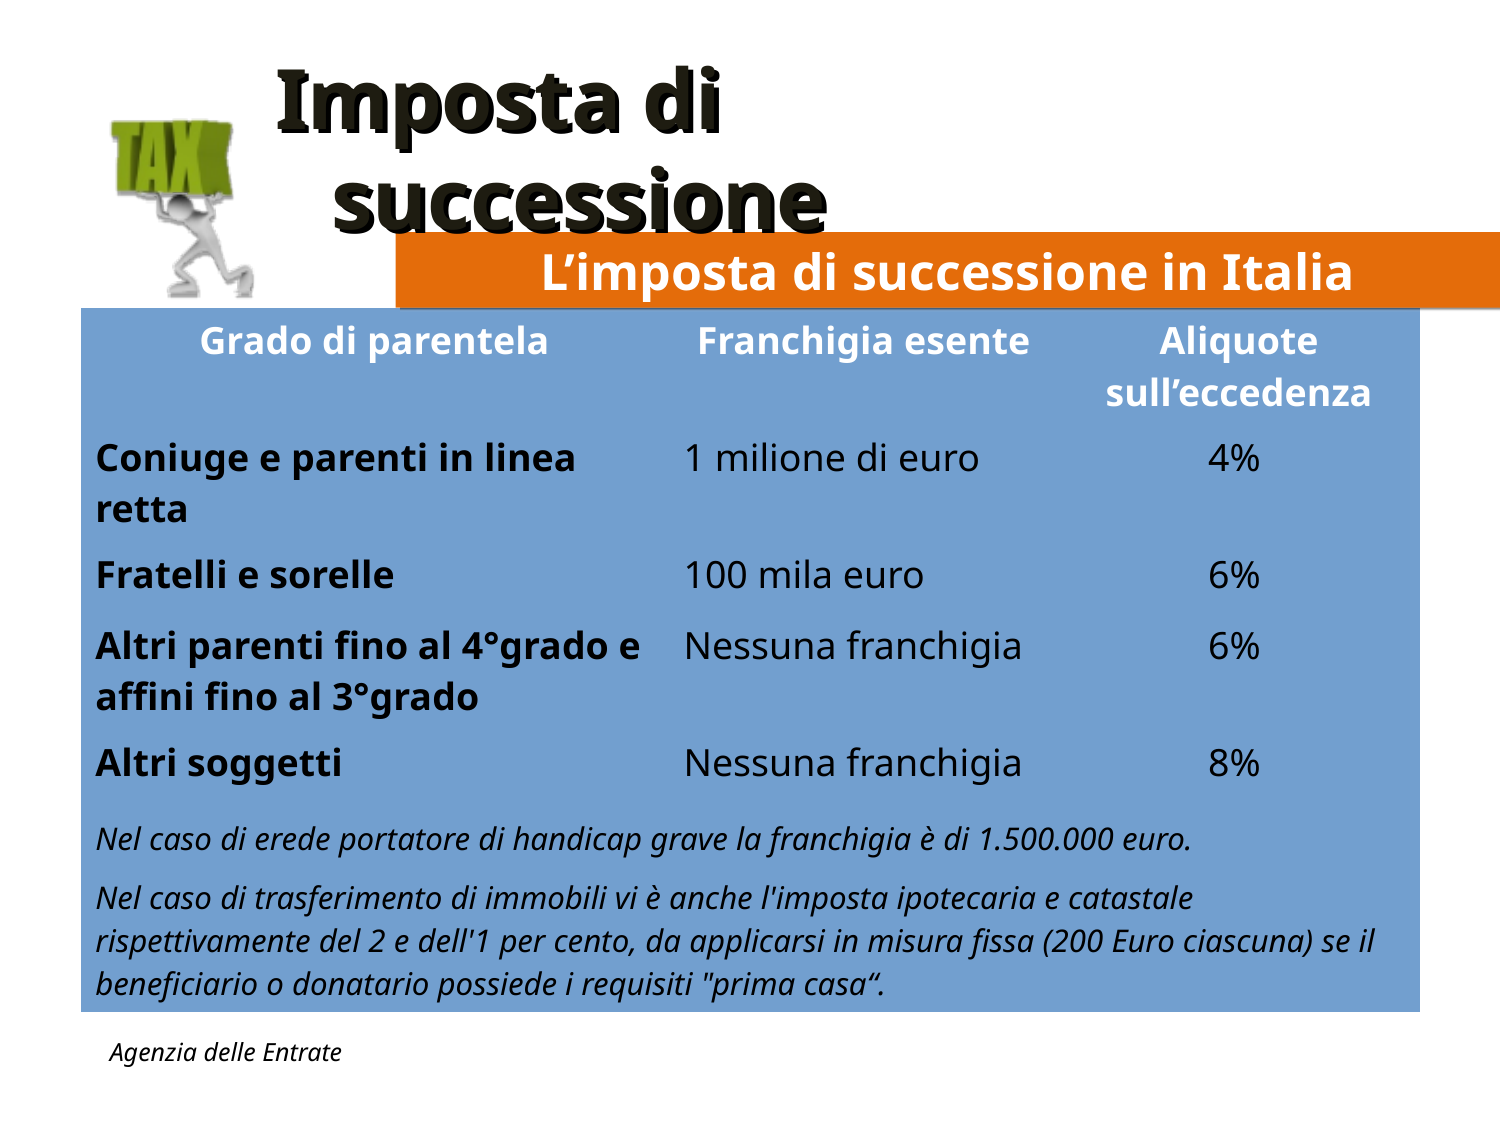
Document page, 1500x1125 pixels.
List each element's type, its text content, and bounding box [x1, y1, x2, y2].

text_box [535, 196, 546, 201]
table_header Franchigia esente [669, 312, 1059, 425]
text_box [0, 0, 1500, 1117]
table_header Aliquote sull’eccedenza [1059, 312, 1420, 425]
text_box Imposta di successione [260, 38, 1240, 155]
table_cell Nessuna franchigia [669, 613, 1059, 729]
text_box Agenzia delle Entrate [88, 1029, 388, 1075]
table_cell Altri soggetti [81, 729, 669, 810]
table_cell 100 mila euro [669, 541, 1059, 613]
table_cell Altri parenti fino al 4°grado e affini fino al 3°grado [81, 613, 669, 729]
table_cell Coniuge e parenti in linea retta [81, 425, 669, 541]
picture [88, 106, 290, 308]
text_box L’imposta di successione in Italia [395, 232, 1500, 308]
table_cell 6% [1059, 613, 1420, 729]
text_box [691, 197, 705, 220]
table_cell 6% [1059, 541, 1420, 613]
table_cell 1 milione di euro [669, 425, 1059, 541]
table_cell Nessuna franchigia [669, 729, 1059, 810]
table_cell 4% [1059, 425, 1420, 541]
table_cell Nel caso di erede portatore di handicap grave la franchigia è di 1.500.000 euro. [81, 810, 1420, 869]
table_cell Nel caso di trasferimento di immobili vi è anche l'imposta ipotecaria e catastale rispettivamente del 2 e dell'1 per cento, da applicarsi in misura fissa (200 Euro ciascuna) se il beneficiario o donatario possiede i requisiti "prima casa“. [81, 869, 1420, 1012]
text_box [745, 197, 762, 232]
table_cell Fratelli e sorelle [81, 541, 669, 613]
table_cell 8% [1059, 729, 1420, 810]
text_box [799, 196, 810, 201]
table_header Grado di parentela [81, 308, 669, 425]
